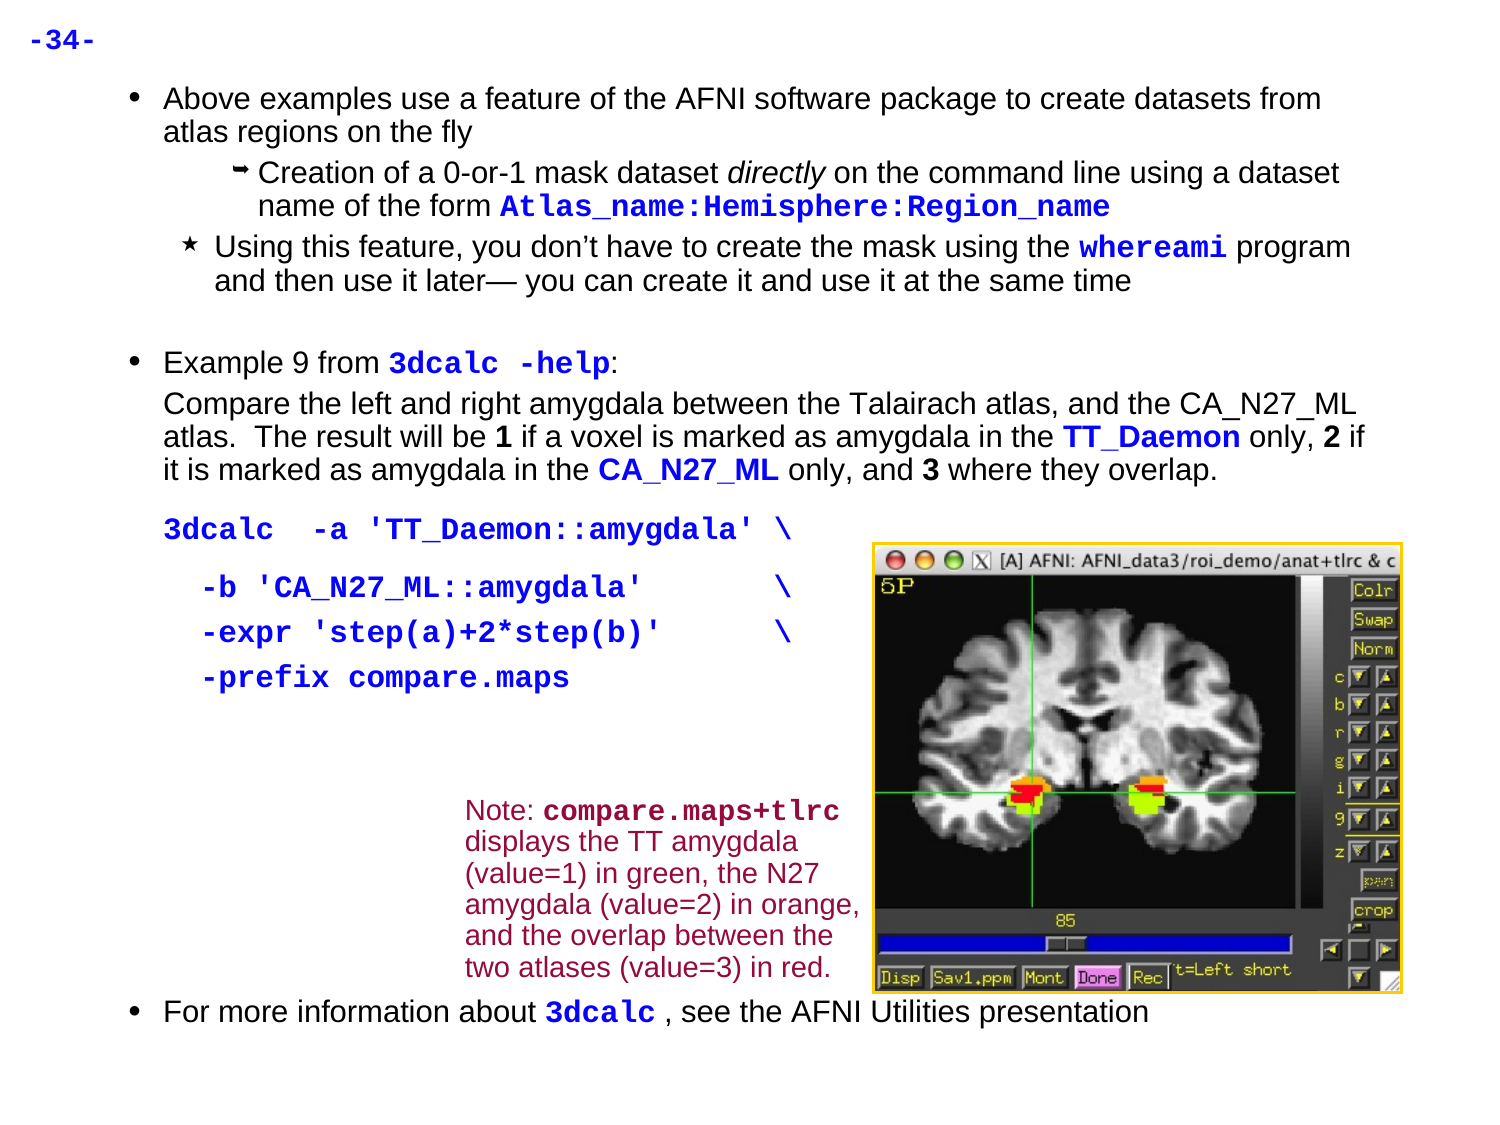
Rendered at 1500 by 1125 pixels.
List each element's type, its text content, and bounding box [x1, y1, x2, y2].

text_box Note: compare.maps+tlrc displays the TT amygdala (value=1) in green, the N27 amygdala (value=2) in orange, and the overlap between the two atlases (value=3) in red. [450, 787, 888, 992]
picture [875, 545, 1401, 992]
list Above examples use a feature of the AFNI software package to create datasets from atlas regions on the fly Creation of a 0-or-1 mask dataset directly on the command line using a dataset name of the form Atlas_name:Hemisphere:Region_name Using this feature, you don’t have to create the mask using the whereami program and then use it later— you can create it and use it at the same time Example 9 from 3dcalc -help: Compare the left and right amygdala between the Talairach atlas, and the CA_N27_ML atlas. The result will be 1 if a voxel is marked as amygdala in the TT_Daemon only, 2 if it is marked as amygdala in the CA_N27_ML only, and 3 where they overlap. 3dcalc -a 'TT_Daemon::amygdala' \ -b 'CA_N27_ML::amygdala' \ -expr 'step(a)+2*step(b)' \ -prefix compare.maps For more information about 3dcalc , see the AFNI Utilities presentation [112, 74, 1388, 1075]
